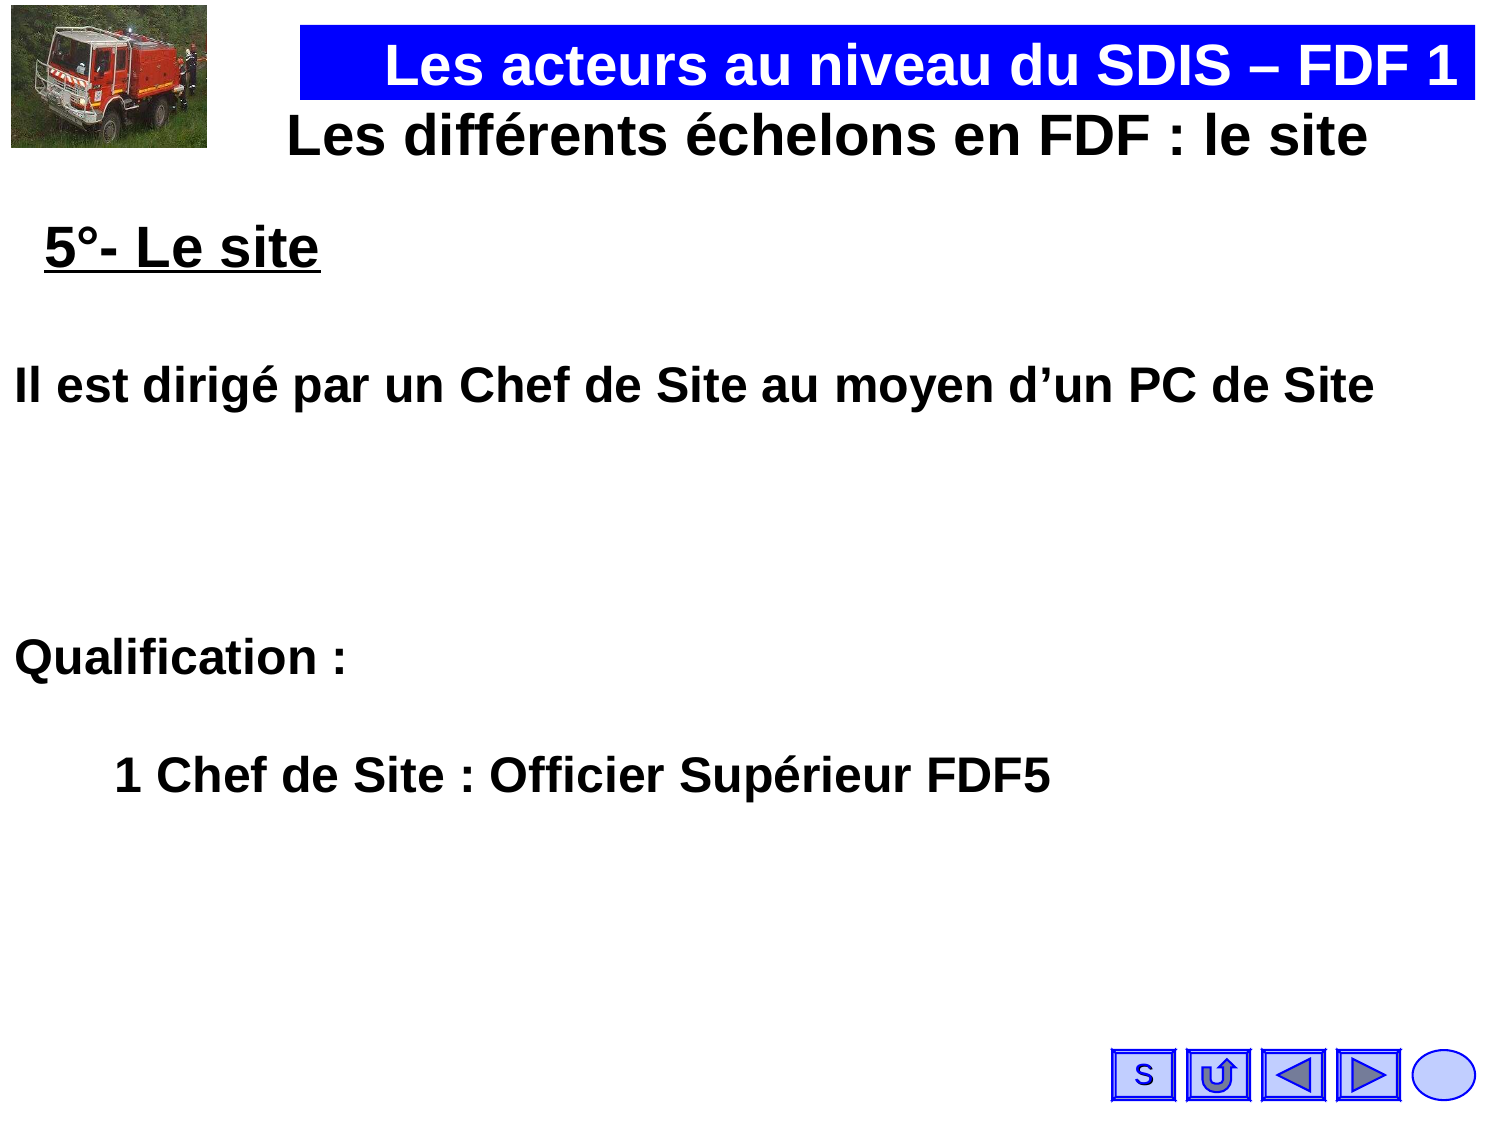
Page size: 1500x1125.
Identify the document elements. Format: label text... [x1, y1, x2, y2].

text_box 1 Chef de Site : Officier Supérieur FDF5 [100, 739, 1067, 812]
text_box Les acteurs au niveau du SDIS – FDF 1 [300, 24, 1476, 100]
picture [11, 5, 207, 148]
text_box [1412, 1050, 1476, 1101]
text_box 5°- Le site [29, 206, 336, 288]
text_box Il est dirigé par un Chef de Site au moyen d’un PC de Site [0, 349, 1406, 422]
text_box Qualification : [0, 621, 364, 693]
text_box Les différents échelons en FDF : le site [271, 94, 1418, 175]
